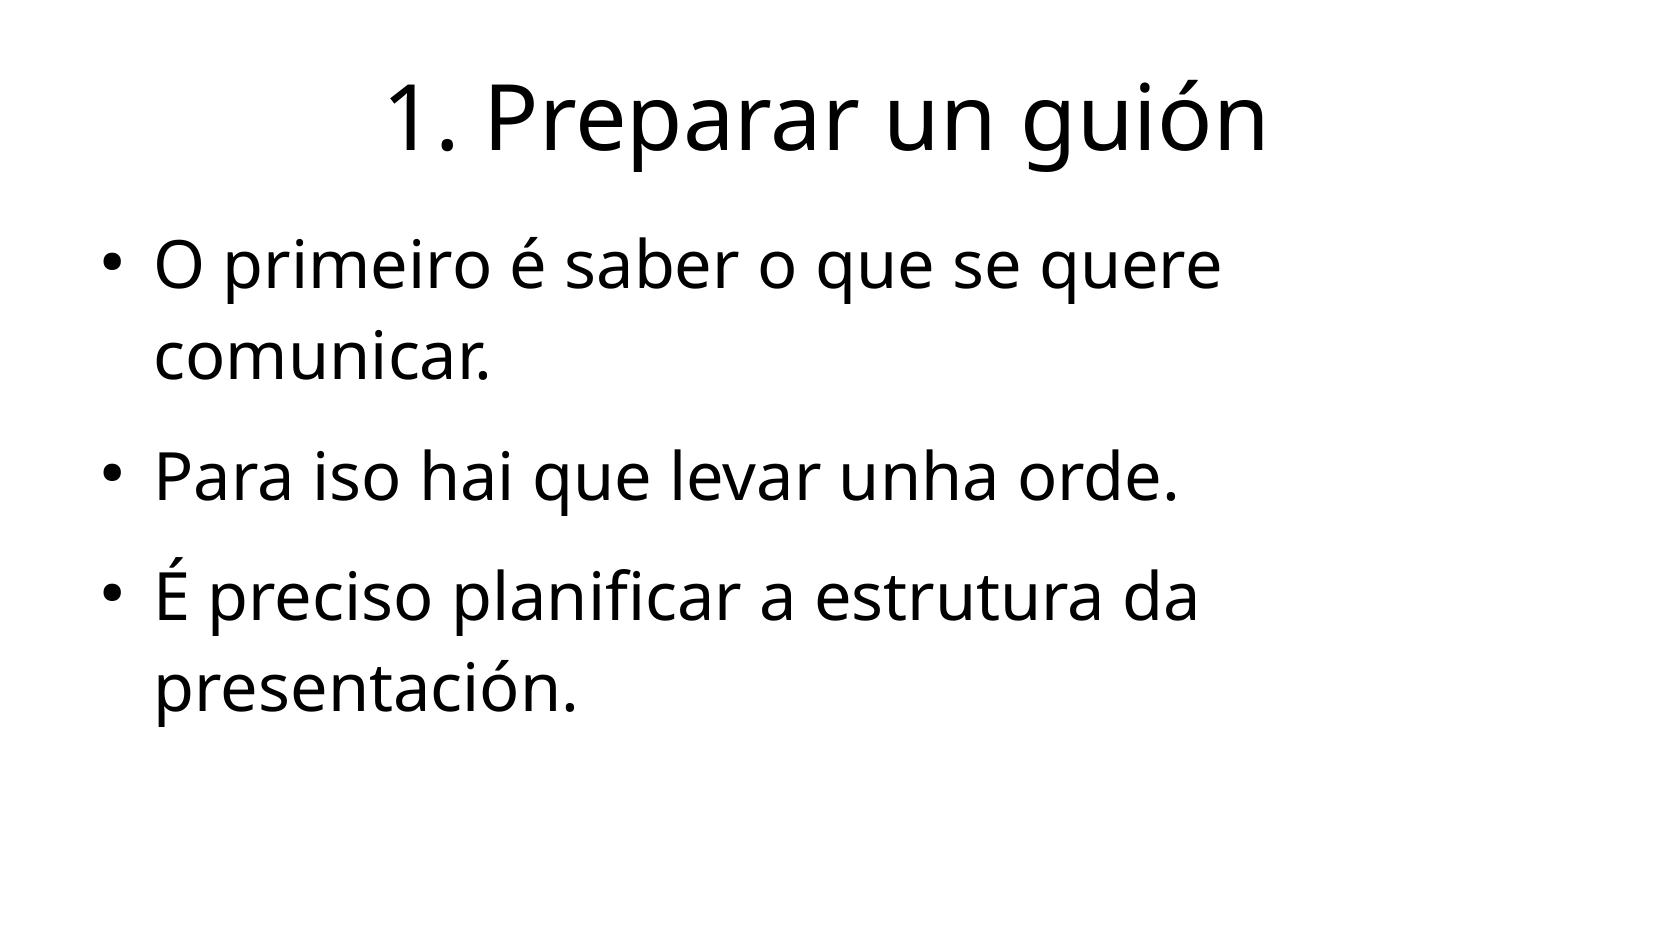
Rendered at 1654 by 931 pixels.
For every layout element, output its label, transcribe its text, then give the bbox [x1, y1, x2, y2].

title 1. Preparar un guión [82, 37, 1571, 193]
list O primeiro é saber o que se quere comunicar. Para iso hai que levar unha orde. É preciso planificar a estrutura da presentación. [82, 217, 1571, 758]
